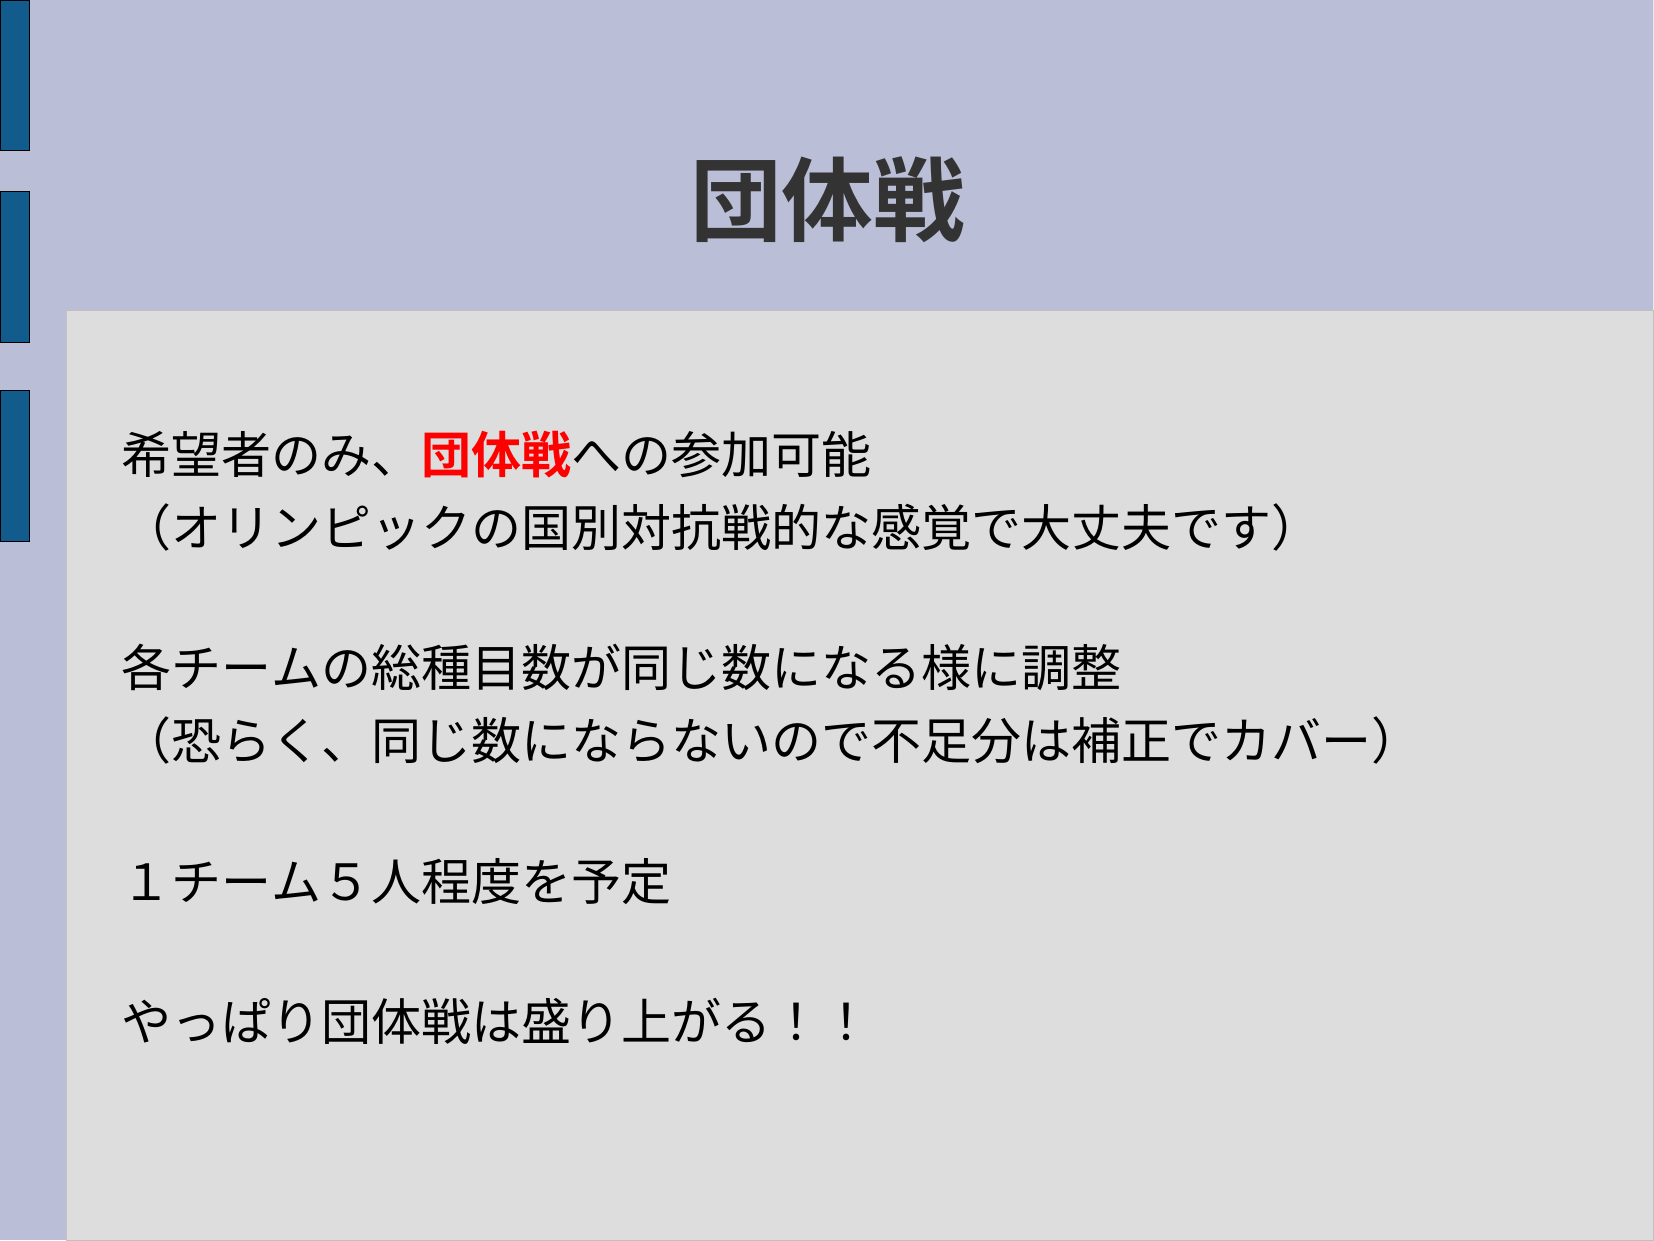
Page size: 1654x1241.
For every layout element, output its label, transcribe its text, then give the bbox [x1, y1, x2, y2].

subtitle 希望者のみ、団体戦への参加可能 （オリンピックの国別対抗戦的な感覚で大丈夫です） 各チームの総種目数が同じ数になる様に調整 （恐らく、同じ数にならないので不足分は補正でカバー） １チーム５人程度を予定 やっぱり団体戦は盛り上がる！！ [121, 344, 1534, 1127]
title 団体戦 [121, 91, 1534, 299]
